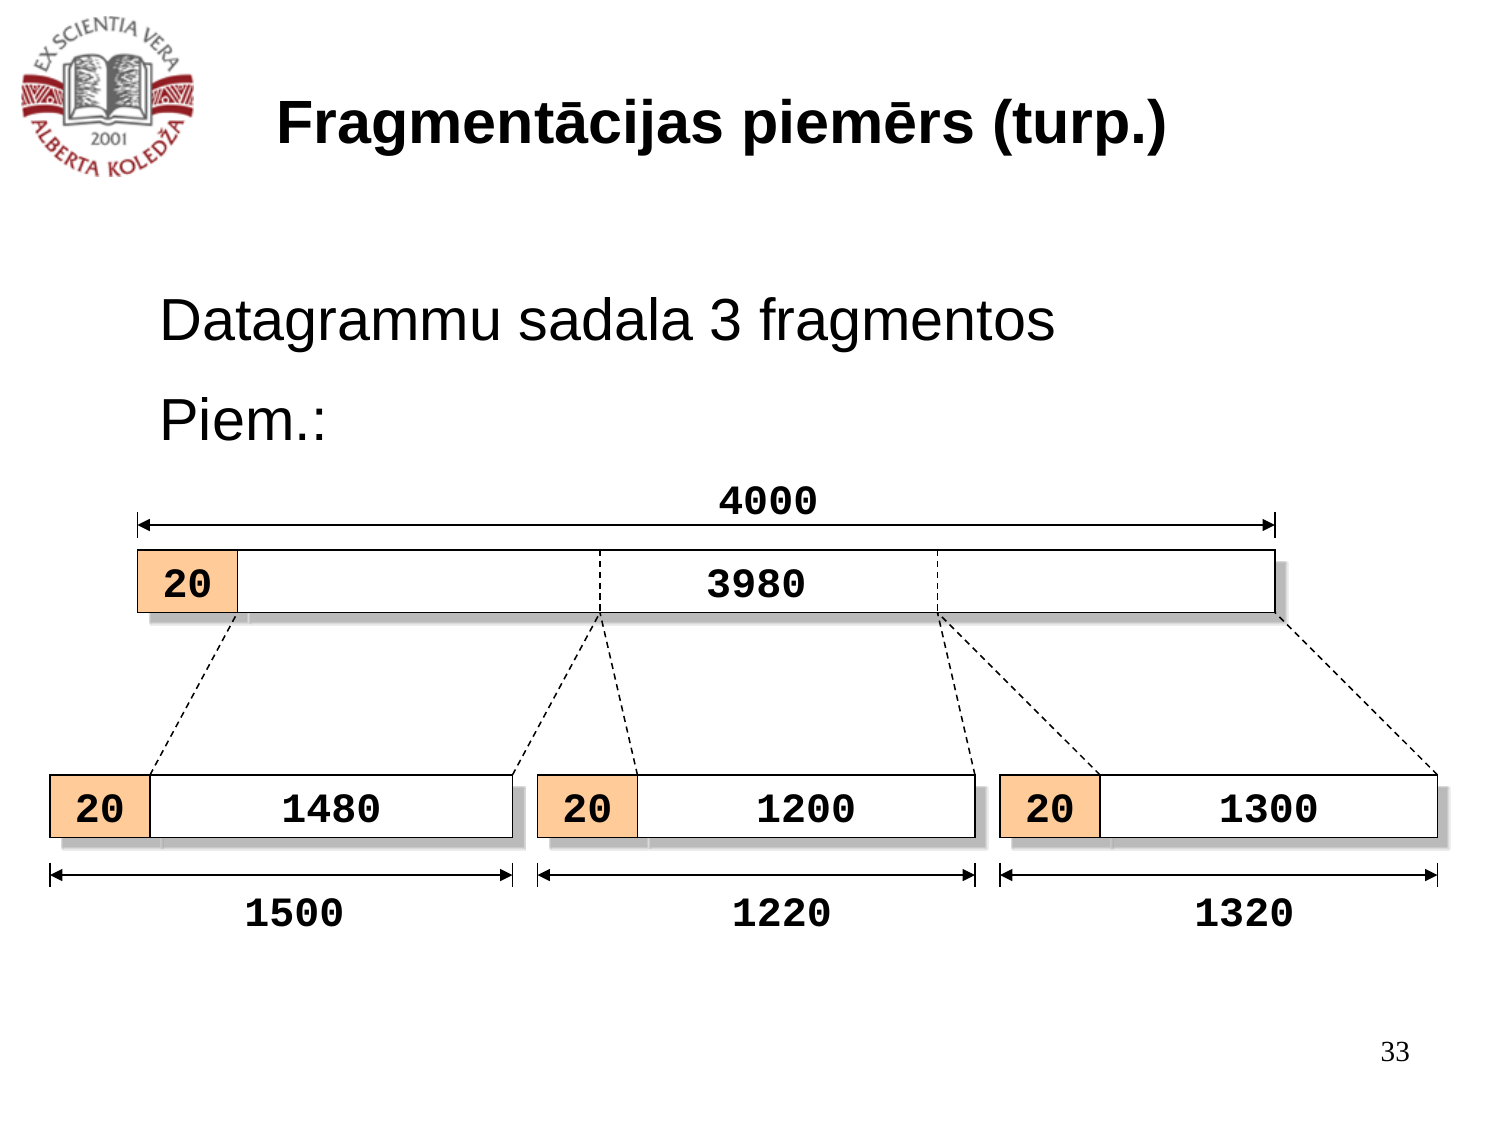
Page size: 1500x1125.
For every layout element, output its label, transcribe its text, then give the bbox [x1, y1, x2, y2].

list Datagrammu sadala 3 fragmentos Piem.: [75, 282, 1426, 463]
text_box 4000 [703, 464, 834, 531]
text_box 3980 [237, 549, 1276, 613]
text_box 1480 [150, 774, 513, 838]
text_box 20 [999, 774, 1099, 838]
text_box 1300 [1099, 774, 1438, 838]
title Fragmentācijas piemērs (turp.) [50, 62, 1374, 175]
text_box 20 [537, 774, 637, 838]
text_box 1320 [1179, 877, 1310, 943]
text_box 1220 [716, 877, 847, 943]
picture [21, 16, 194, 177]
text_box 1500 [229, 877, 360, 943]
text_box 1200 [637, 774, 975, 838]
text_box 20 [49, 774, 150, 838]
text_box <skaitlis> [1074, 1025, 1426, 1101]
text_box 20 [137, 549, 237, 613]
